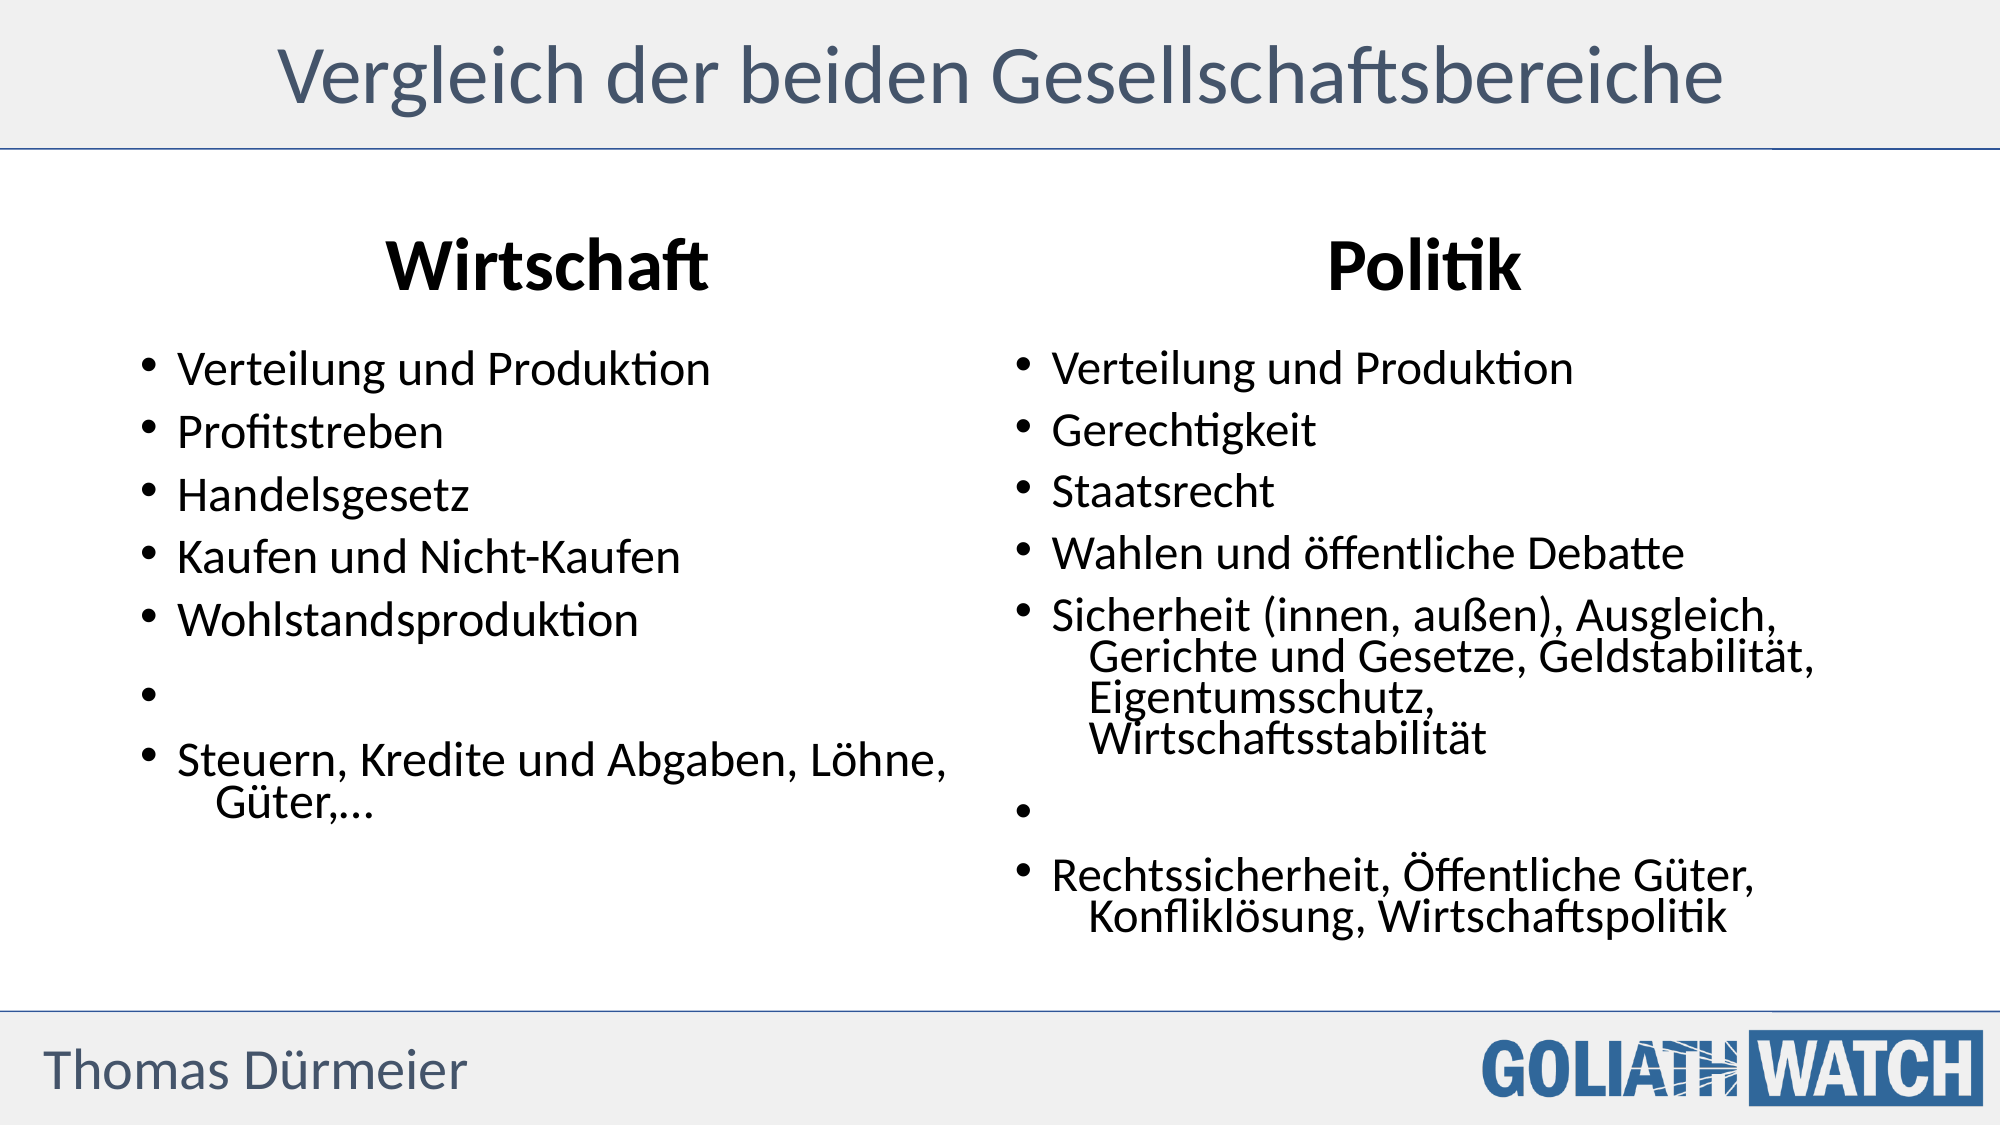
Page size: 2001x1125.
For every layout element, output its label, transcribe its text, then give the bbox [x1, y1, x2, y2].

text_box Vergleich der beiden Gesellschaftsbereiche [250, 0, 1754, 140]
list Politik [999, 179, 1851, 315]
text_box Thomas Dürmeier [0, 1013, 526, 1123]
text_box [0, 1013, 2000, 1125]
list Wirtschaft [125, 179, 972, 315]
list Verteilung und Produktion Profitstreben Handelsgesetz Kaufen und Nicht-Kaufen Wohlstandsproduktion Steuern, Kredite und Abgaben, Löhne, Güter,… [125, 344, 972, 949]
picture [1477, 1022, 1990, 1115]
list Verteilung und Produktion Gerechtigkeit Staatsrecht Wahlen und öffentliche Debatte Sicherheit (innen, außen), Ausgleich, Gerichte und Gesetze, Geldstabilität, Eigentumsschutz, Wirtschaftsstabilität Rechtssicherheit, Öffentliche Güter, Konfliklösung, Wirtschaftspolitik [999, 344, 1851, 949]
text_box [0, 0, 2000, 148]
